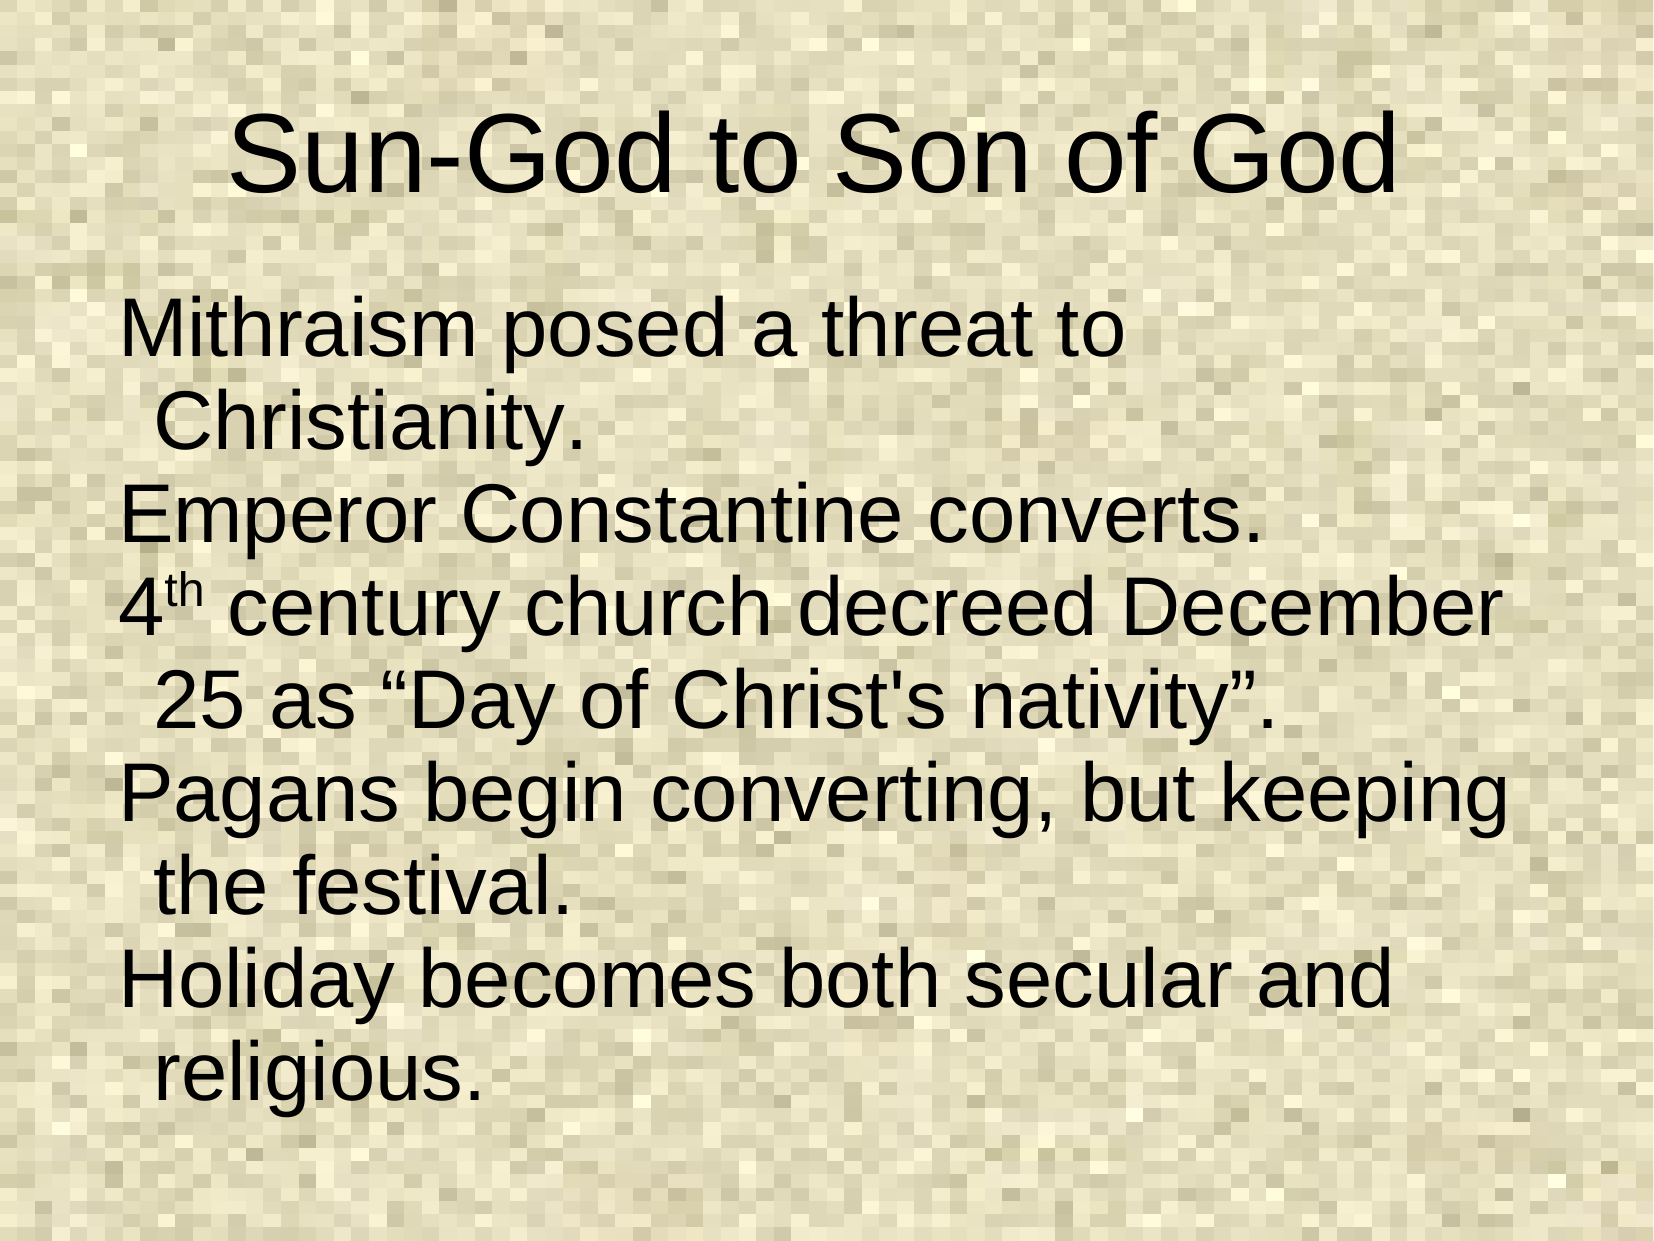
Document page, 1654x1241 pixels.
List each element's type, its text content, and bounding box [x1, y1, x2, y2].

title Sun-God to Son of God [82, 49, 1571, 257]
subtitle Mithraism posed a threat to Christianity. Emperor Constantine converts. 4th century church decreed December 25 as “Day of Christ's nativity”. Pagans begin converting, but keeping the festival. Holiday becomes both secular and religious. [82, 279, 1571, 1120]
picture [0, 0, 1654, 1241]
